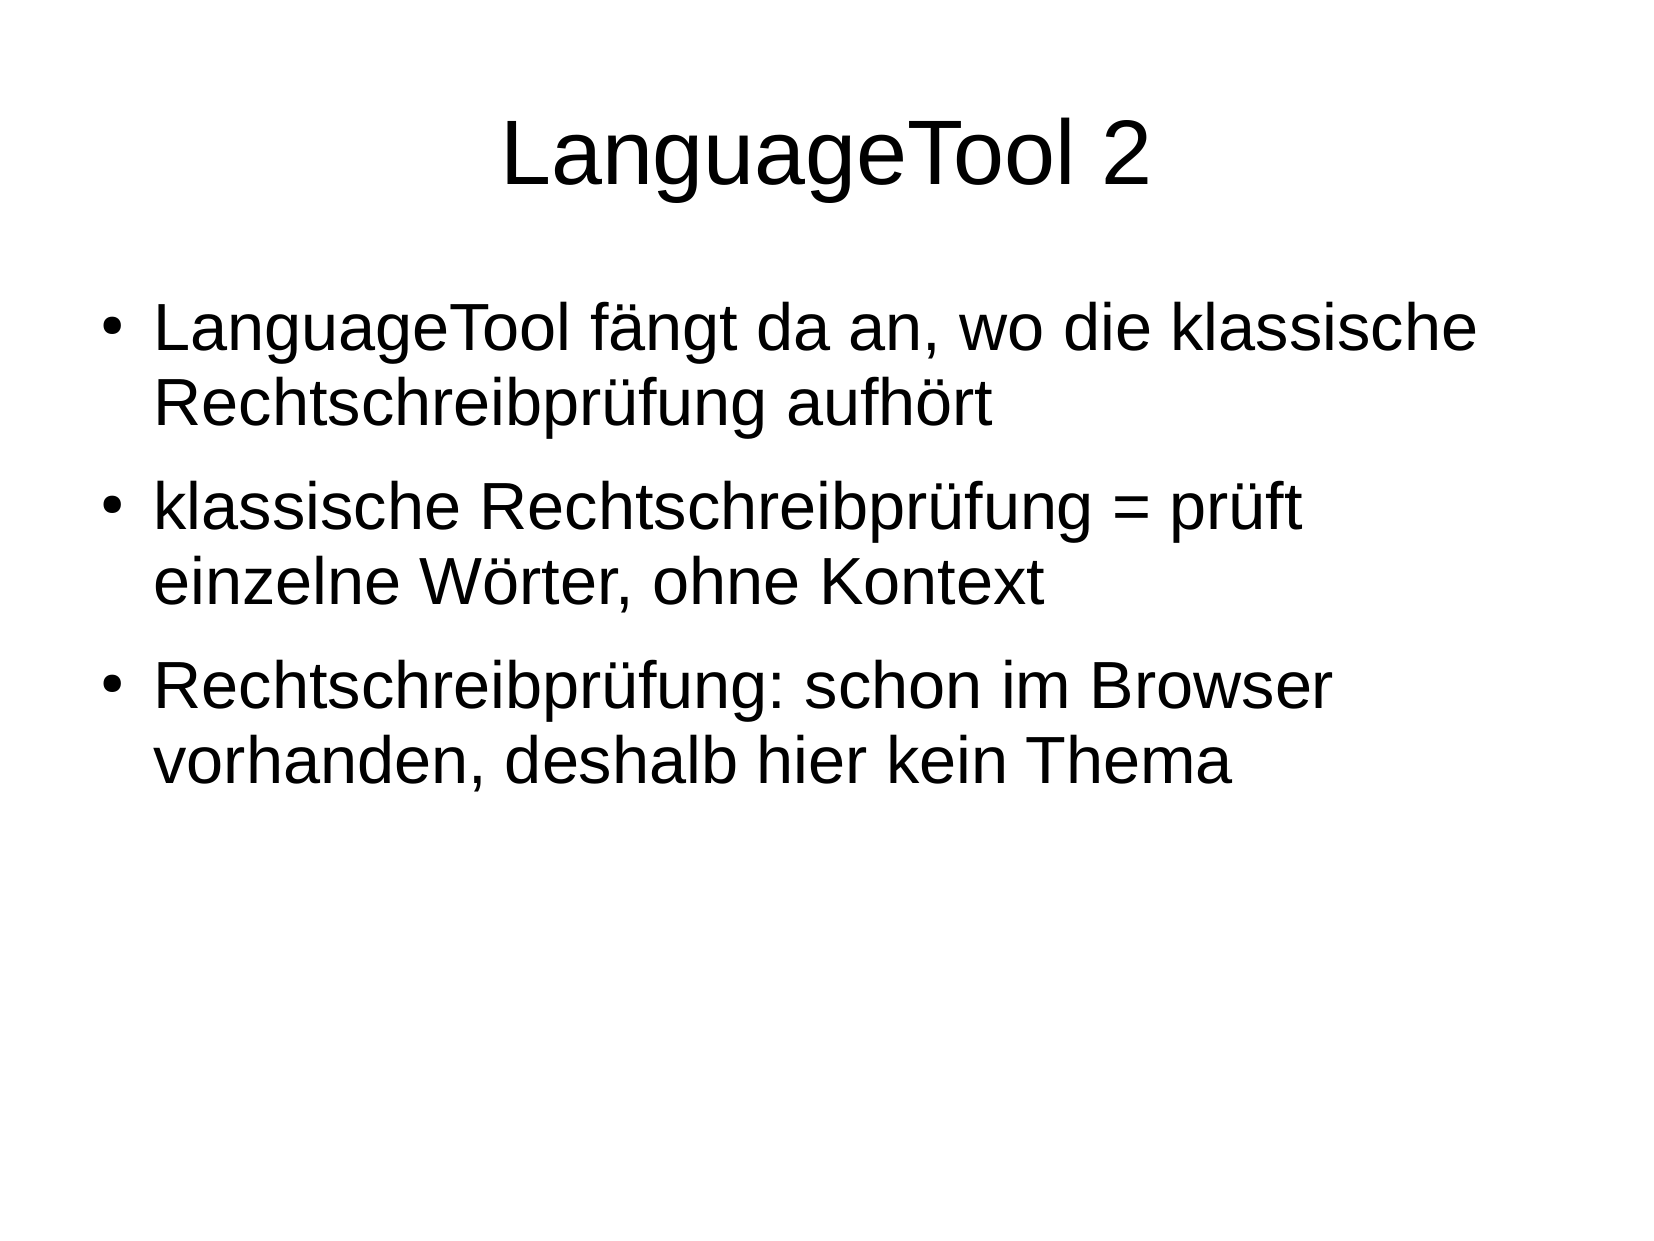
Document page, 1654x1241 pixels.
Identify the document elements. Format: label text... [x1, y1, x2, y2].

title LanguageTool 2 [82, 49, 1571, 257]
list LanguageTool fängt da an, wo die klassische Rechtschreibprüfung aufhört klassische Rechtschreibprüfung = prüft einzelne Wörter, ohne Kontext Rechtschreibprüfung: schon im Browser vorhanden, deshalb hier kein Thema [82, 290, 1538, 1010]
